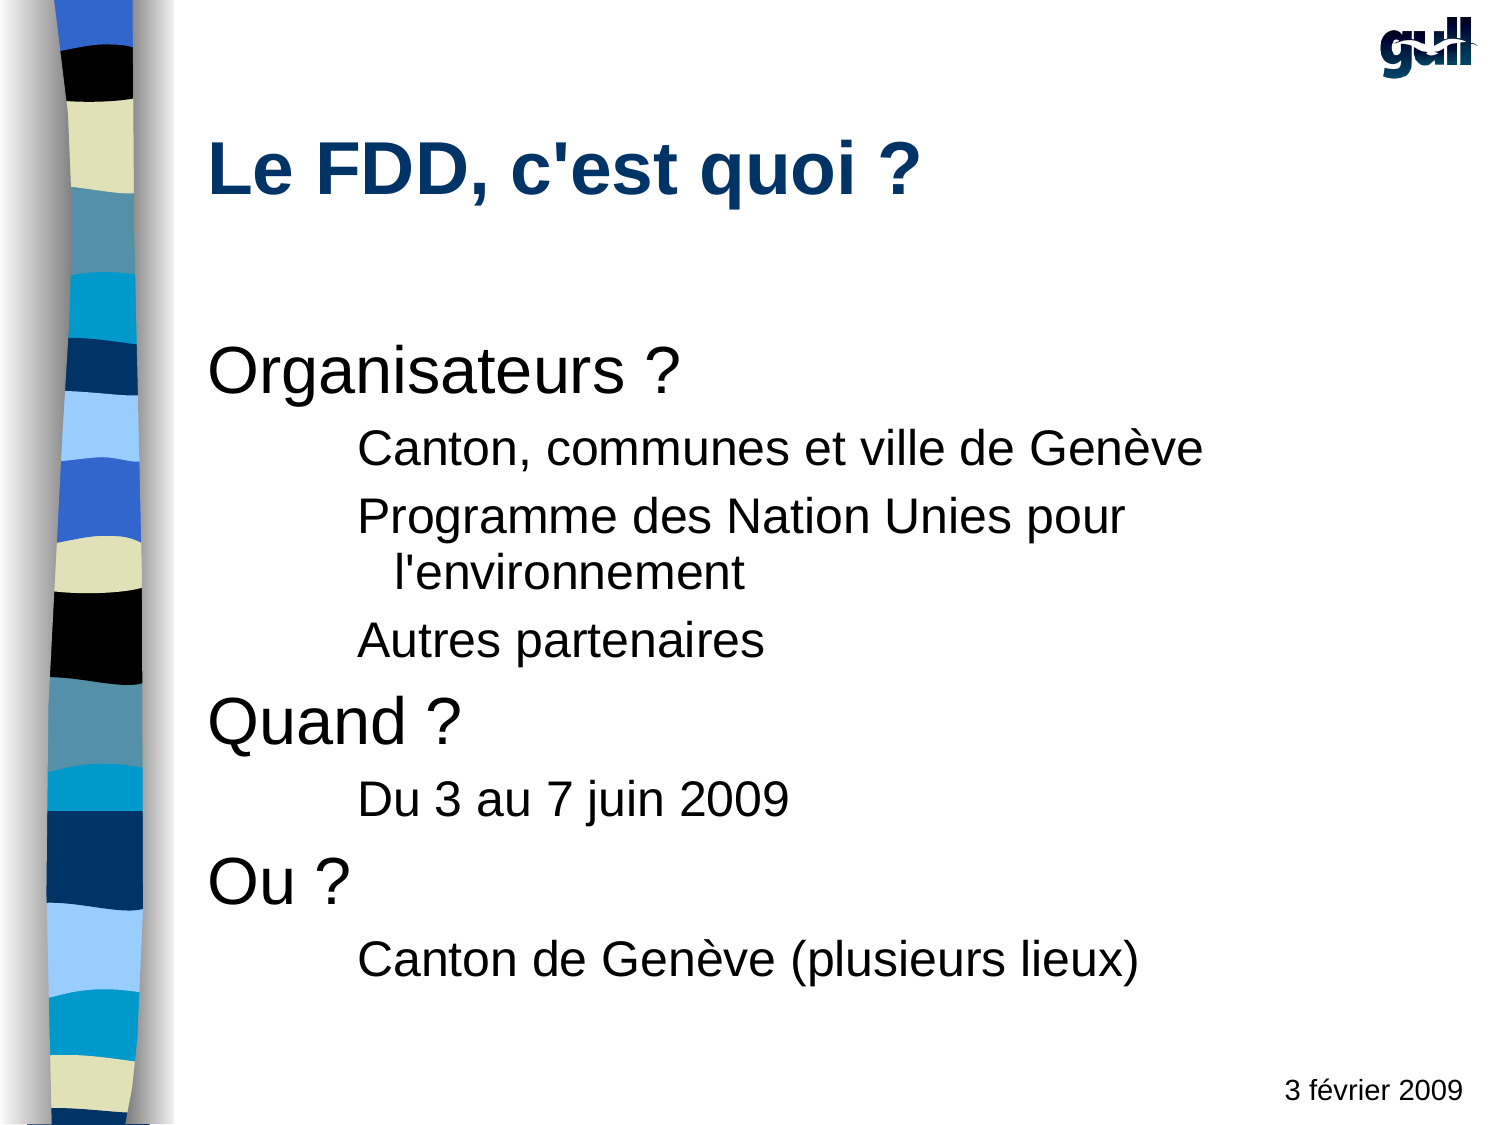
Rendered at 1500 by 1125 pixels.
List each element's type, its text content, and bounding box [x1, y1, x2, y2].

picture [1358, 2, 1500, 102]
title Le FDD, c'est quoi ? [192, 74, 1306, 263]
list Organisateurs ? Canton, communes et ville de Genève Programme des Nation Unies pour l'environnement Autres partenaires Quand ? Du 3 au 7 juin 2009 Ou ? Canton de Genève (plusieurs lieux) [192, 324, 1468, 1058]
